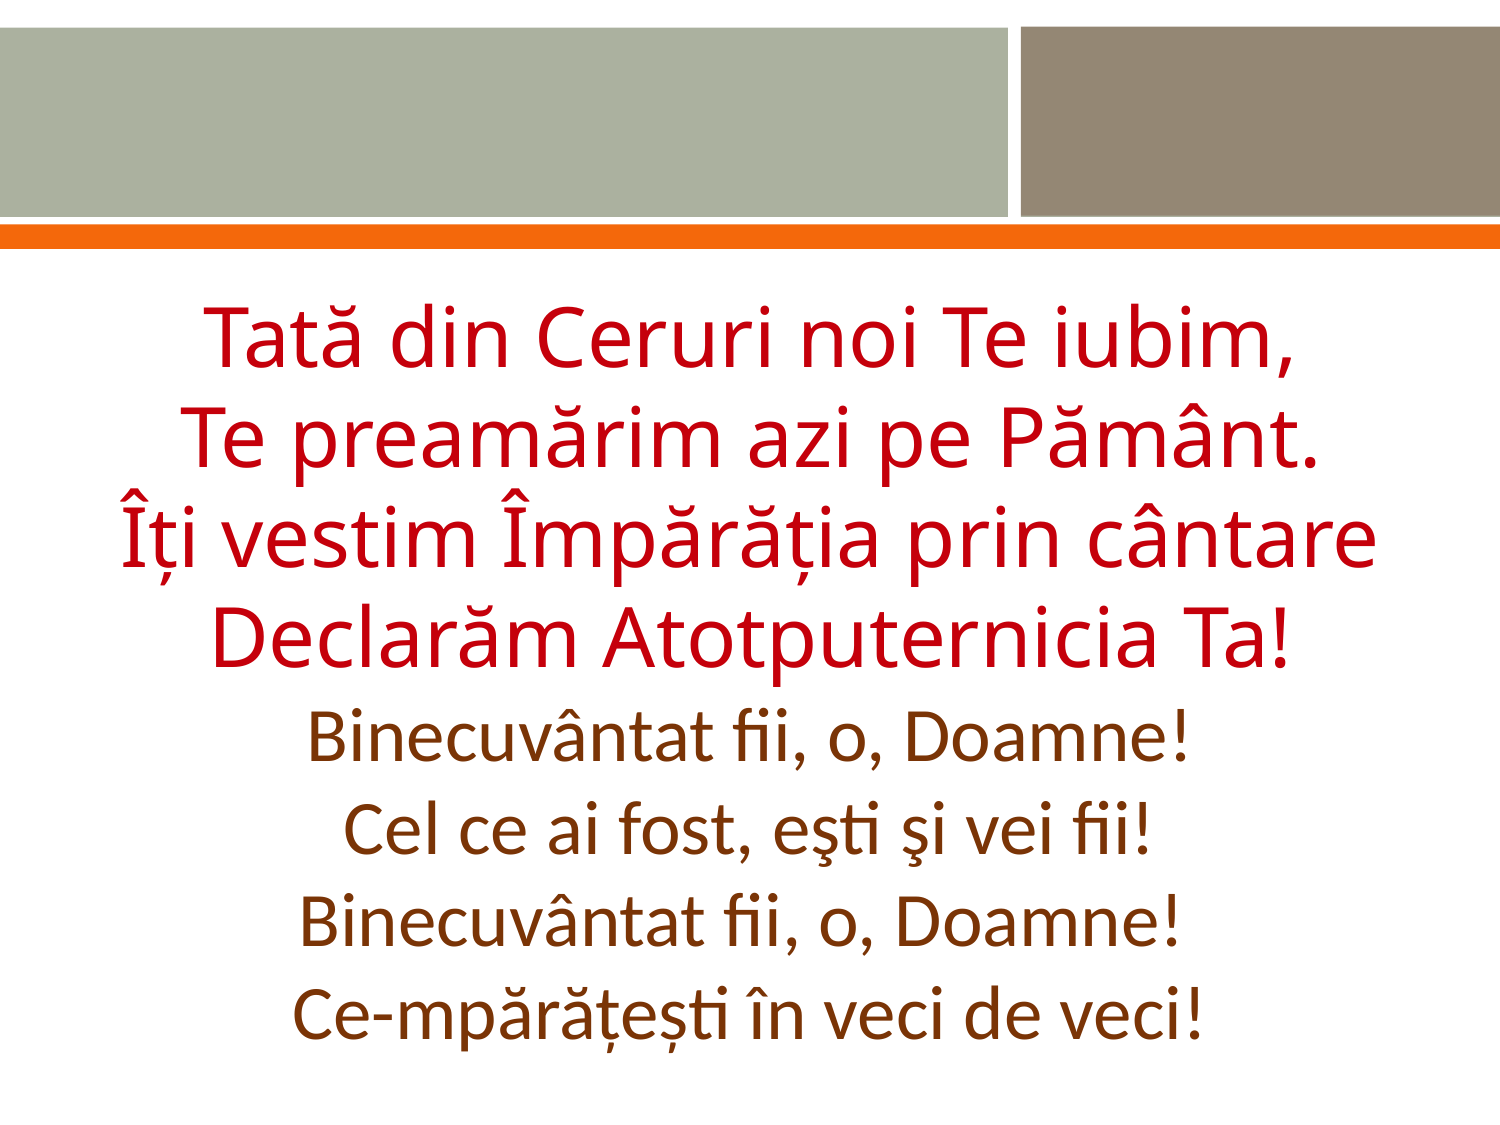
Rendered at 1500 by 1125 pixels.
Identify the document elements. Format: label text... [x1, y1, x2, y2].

text_box Tată din Ceruri noi Te iubim, Te preamărim azi pe Pământ. Îţi vestim Împărăţia prin cântare Declarăm Atotputernicia Ta! Binecuvântat fii, o, Doamne! Cel ce ai fost, eşti şi vei fii! Binecuvântat fii, o, Doamne! Ce-mpărățești în veci de veci! [0, 277, 1500, 1125]
